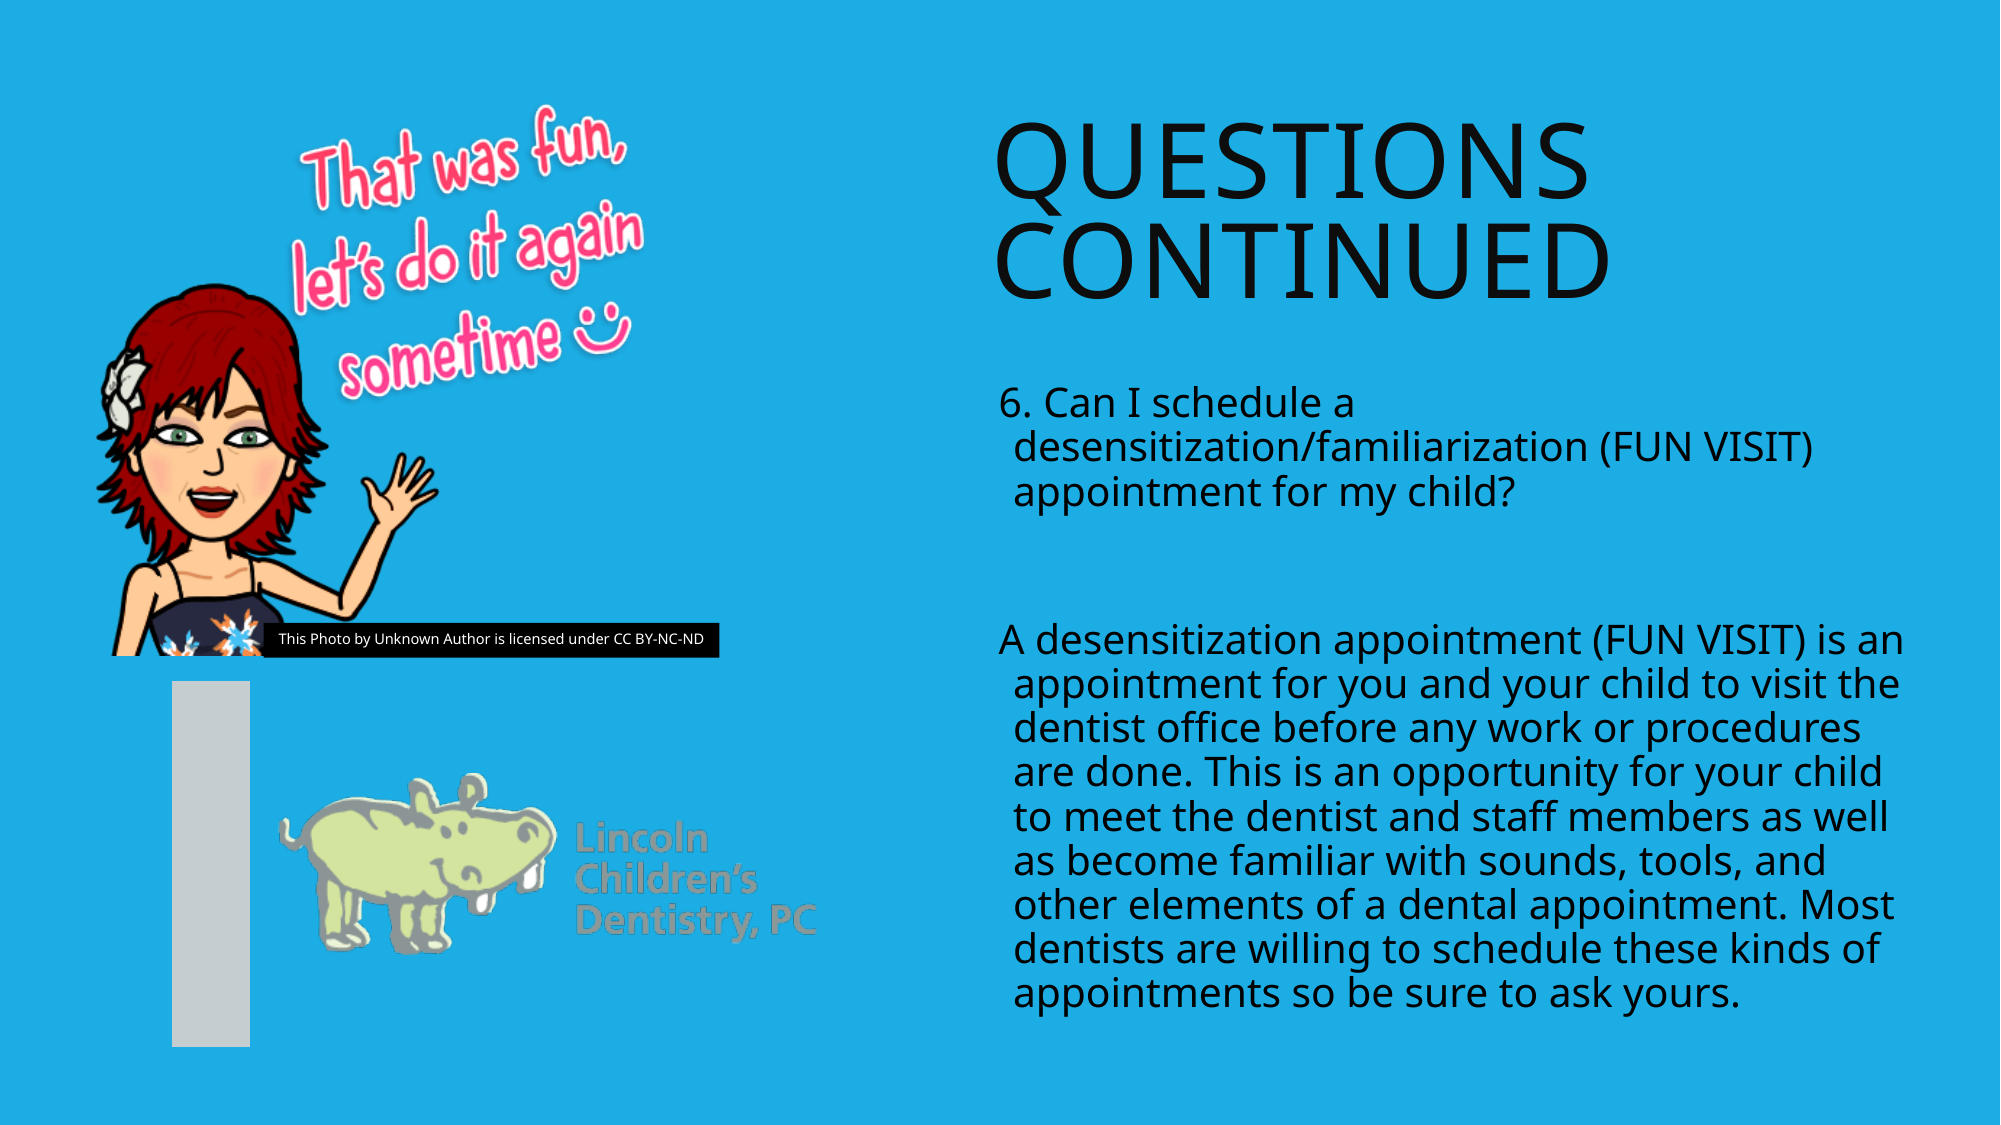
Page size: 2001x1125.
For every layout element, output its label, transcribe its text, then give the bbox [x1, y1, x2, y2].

picture [82, 79, 659, 656]
text_box This Photo by Unknown Author is licensed under CC BY-NC-ND [263, 622, 659, 656]
text_box [0, 0, 2000, 1125]
list 6. Can I schedule a desensitization/familiarization (FUN VISIT) appointment for my child? A desensitization appointment (FUN VISIT) is an appointment for you and your child to visit the dentist office before any work or procedures are done. This is an opportunity for your child to meet the dentist and staff members as well as become familiar with sounds, tools, and other elements of a dental appointment. Most dentists are willing to schedule these kinds of appointments so be sure to ask yours. [976, 375, 1919, 1036]
picture [277, 773, 817, 955]
title Questions continued [976, 96, 1919, 343]
